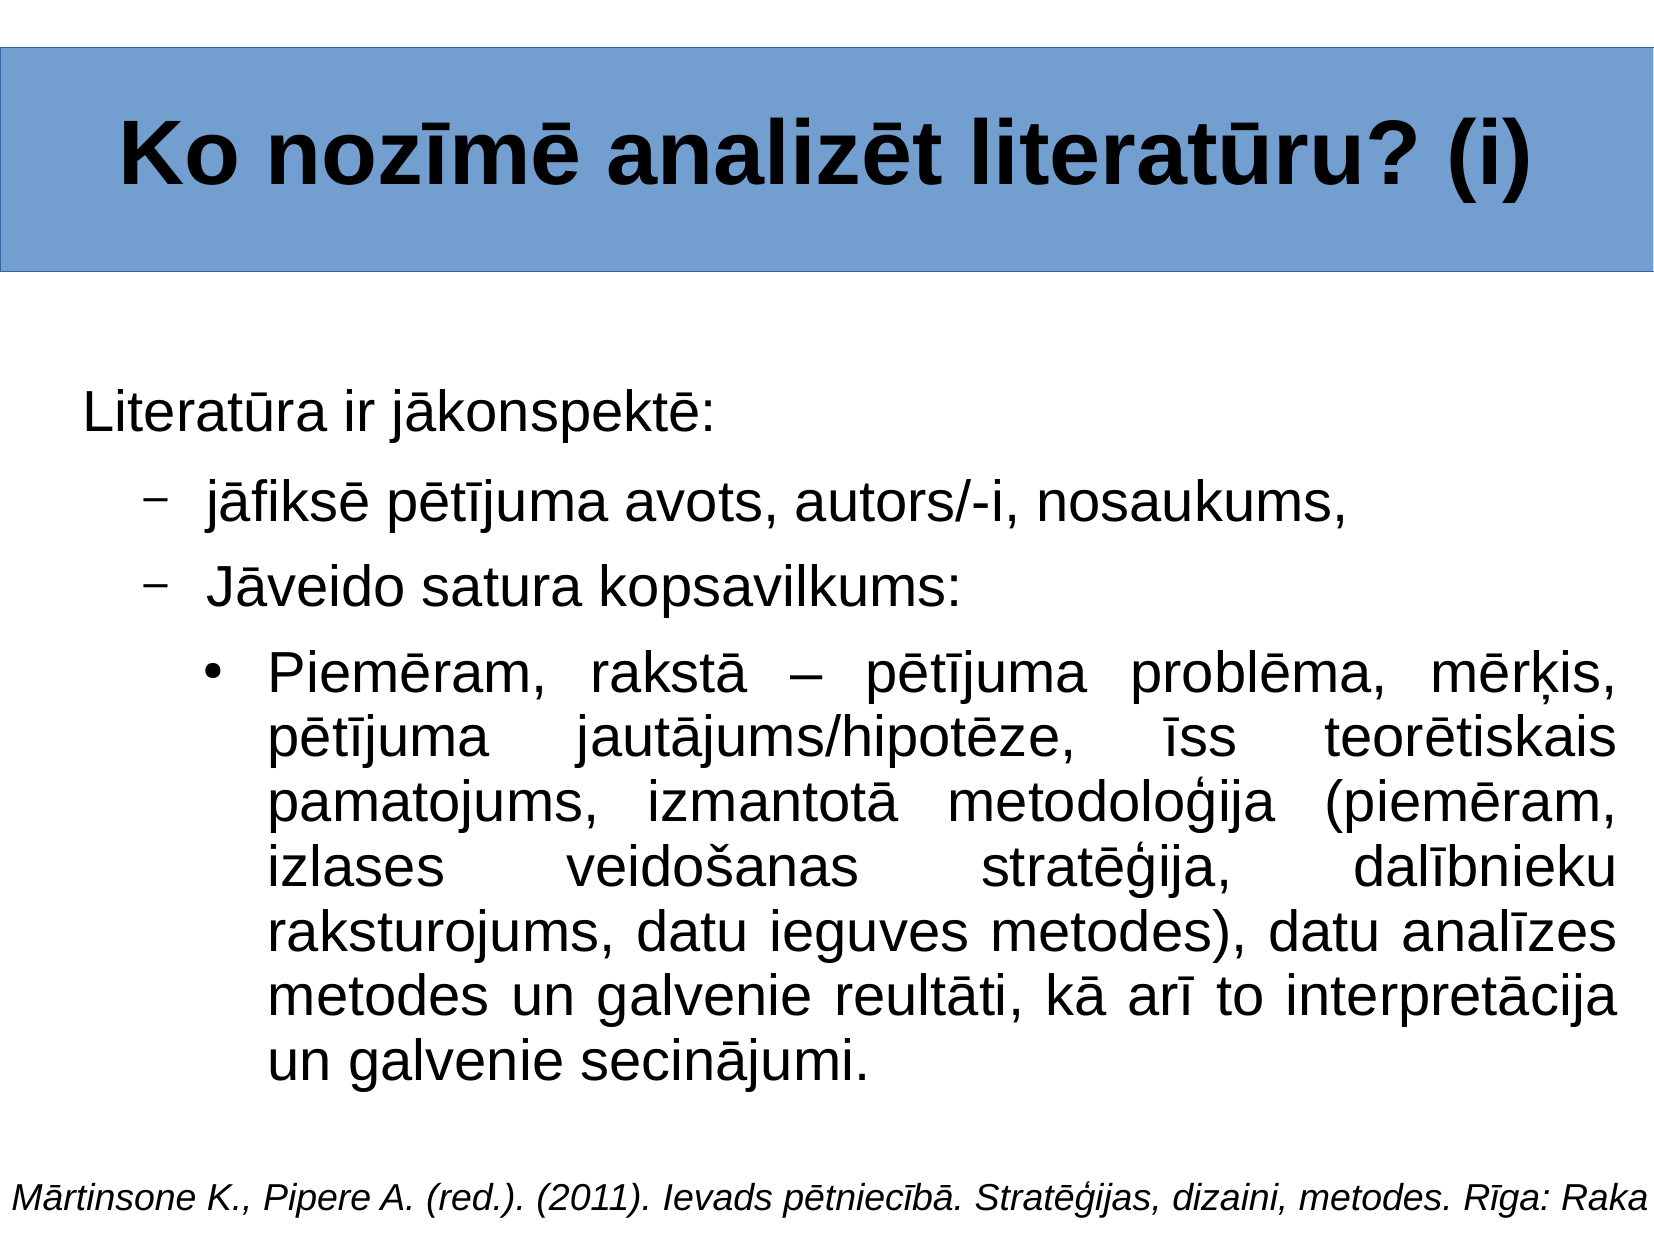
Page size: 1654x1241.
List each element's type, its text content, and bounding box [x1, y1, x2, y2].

text_box [0, 47, 1654, 272]
title Ko nozīmē analizēt literatūru? (i) [82, 49, 1571, 257]
text_box Mārtinsone K., Pipere A. (red.). (2011). Ievads pētniecībā. Stratēģijas, dizaini, metodes. Rīga: Raka [0, 1169, 1654, 1227]
list Literatūra ir jākonspektē: jāfiksē pētījuma avots, autors/-i, nosaukums, Jāveido satura kopsavilkums: Piemēram, rakstā – pētījuma problēma, mērķis, pētījuma jautājums/hipotēze, īss teorētiskais pamatojums, izmantotā metodoloģija (piemēram, izlases veidošanas stratēģija, dalībnieku raksturojums, datu ieguves metodes), datu analīzes metodes un galvenie reultāti, kā arī to interpretācija un galvenie secinājumi. [82, 378, 1619, 1099]
